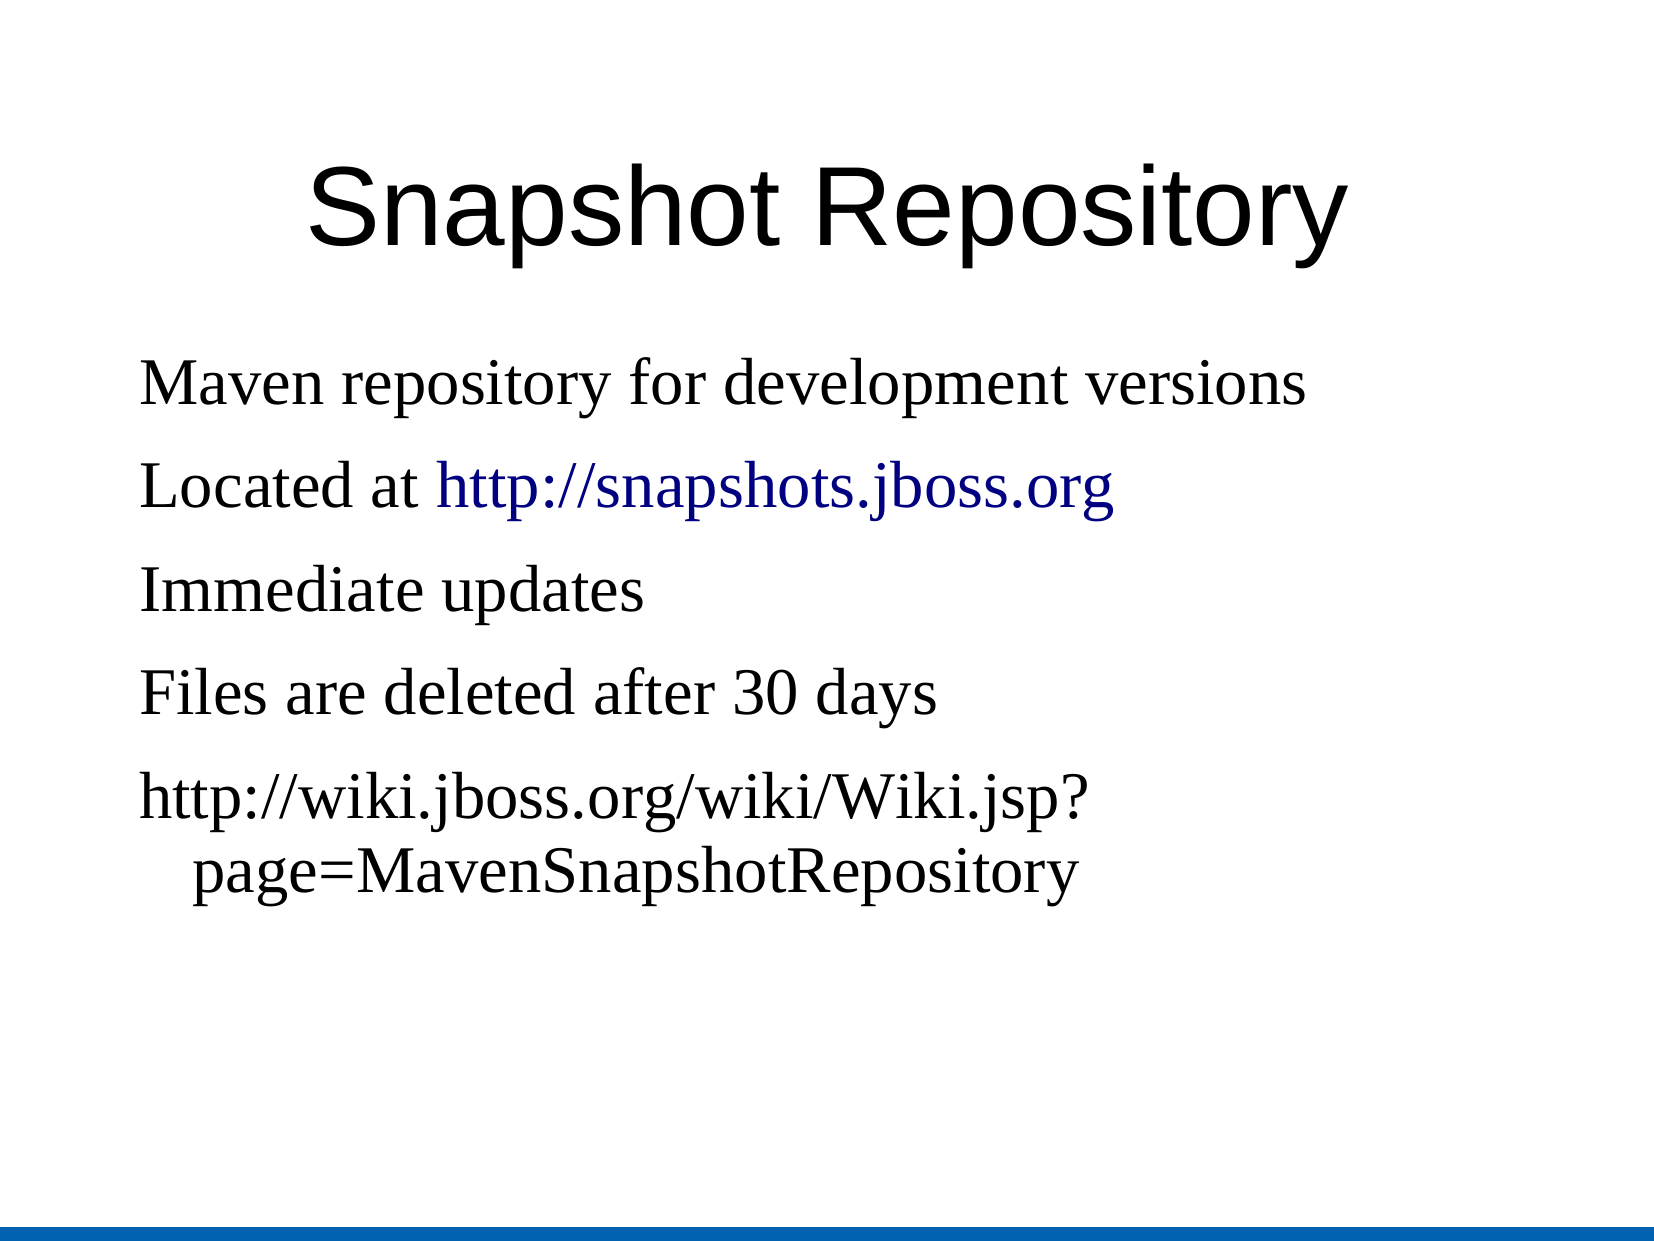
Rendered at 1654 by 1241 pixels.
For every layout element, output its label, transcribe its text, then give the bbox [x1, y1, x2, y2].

title Snapshot Repository [121, 102, 1533, 311]
list Maven repository for development versions Located at http://snapshots.jboss.org Immediate updates Files are deleted after 30 days http://wiki.jboss.org/wiki/Wiki.jsp?page=MavenSnapshotRepository [121, 344, 1533, 1127]
